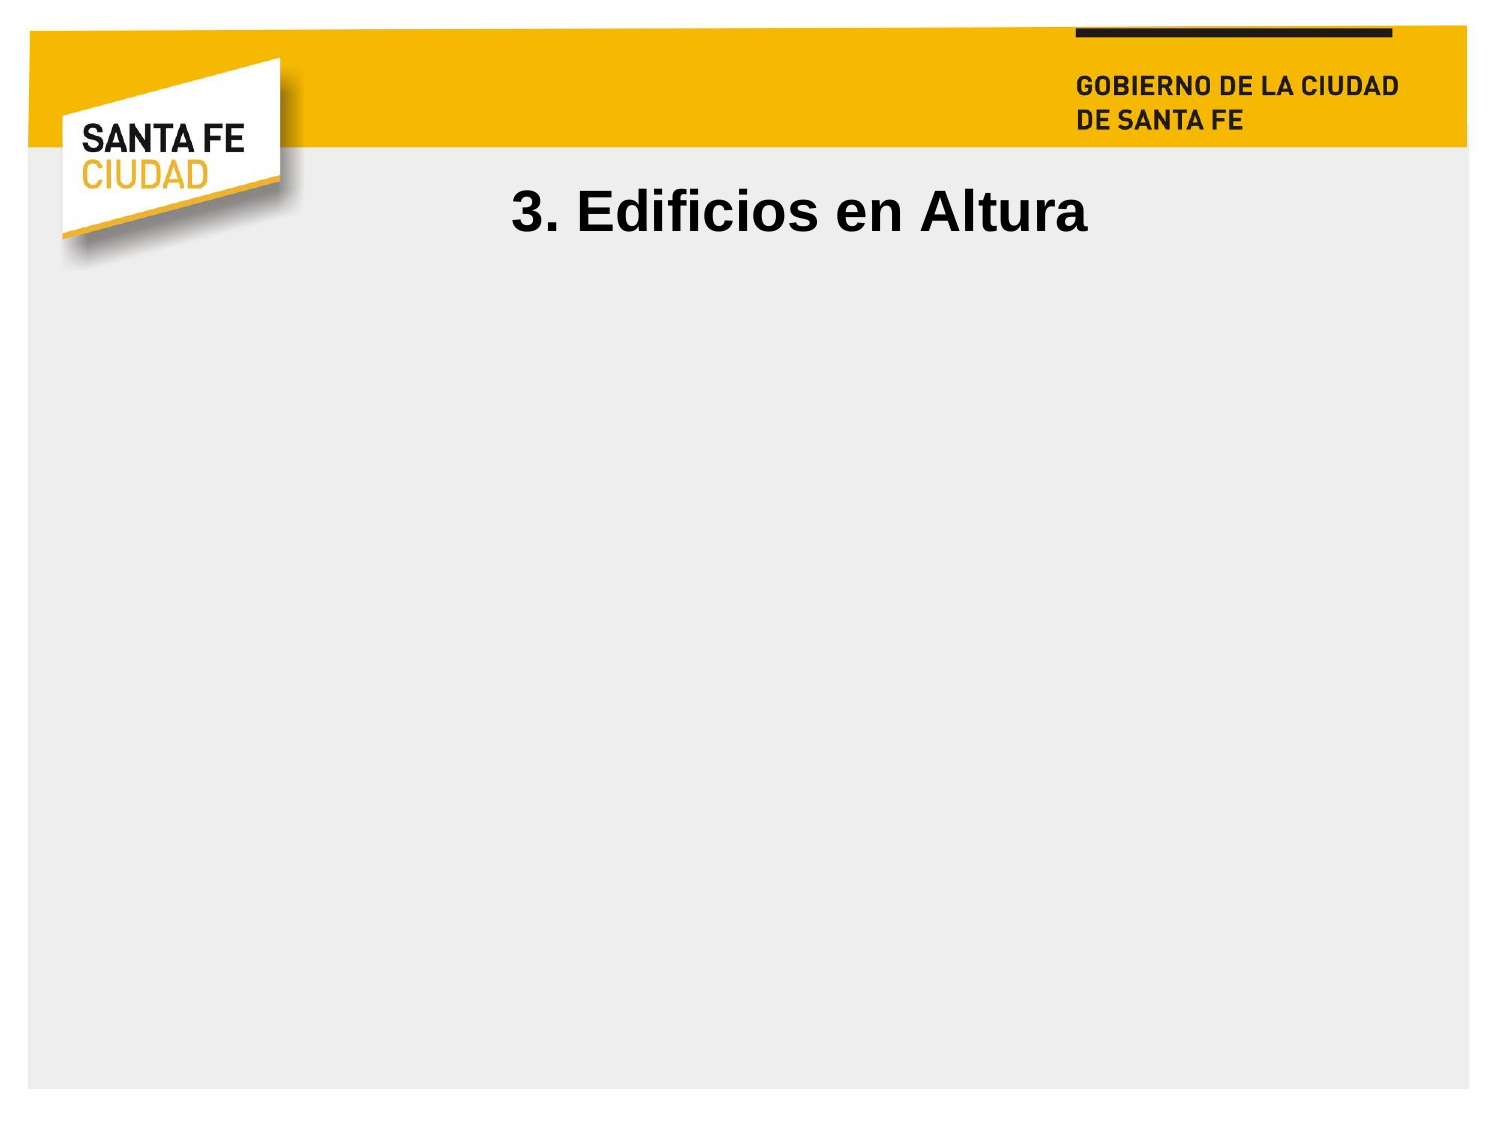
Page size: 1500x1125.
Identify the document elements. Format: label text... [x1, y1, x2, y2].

text_box 3. Edificios en Altura [407, 160, 1129, 256]
picture [0, 1, 1500, 1124]
